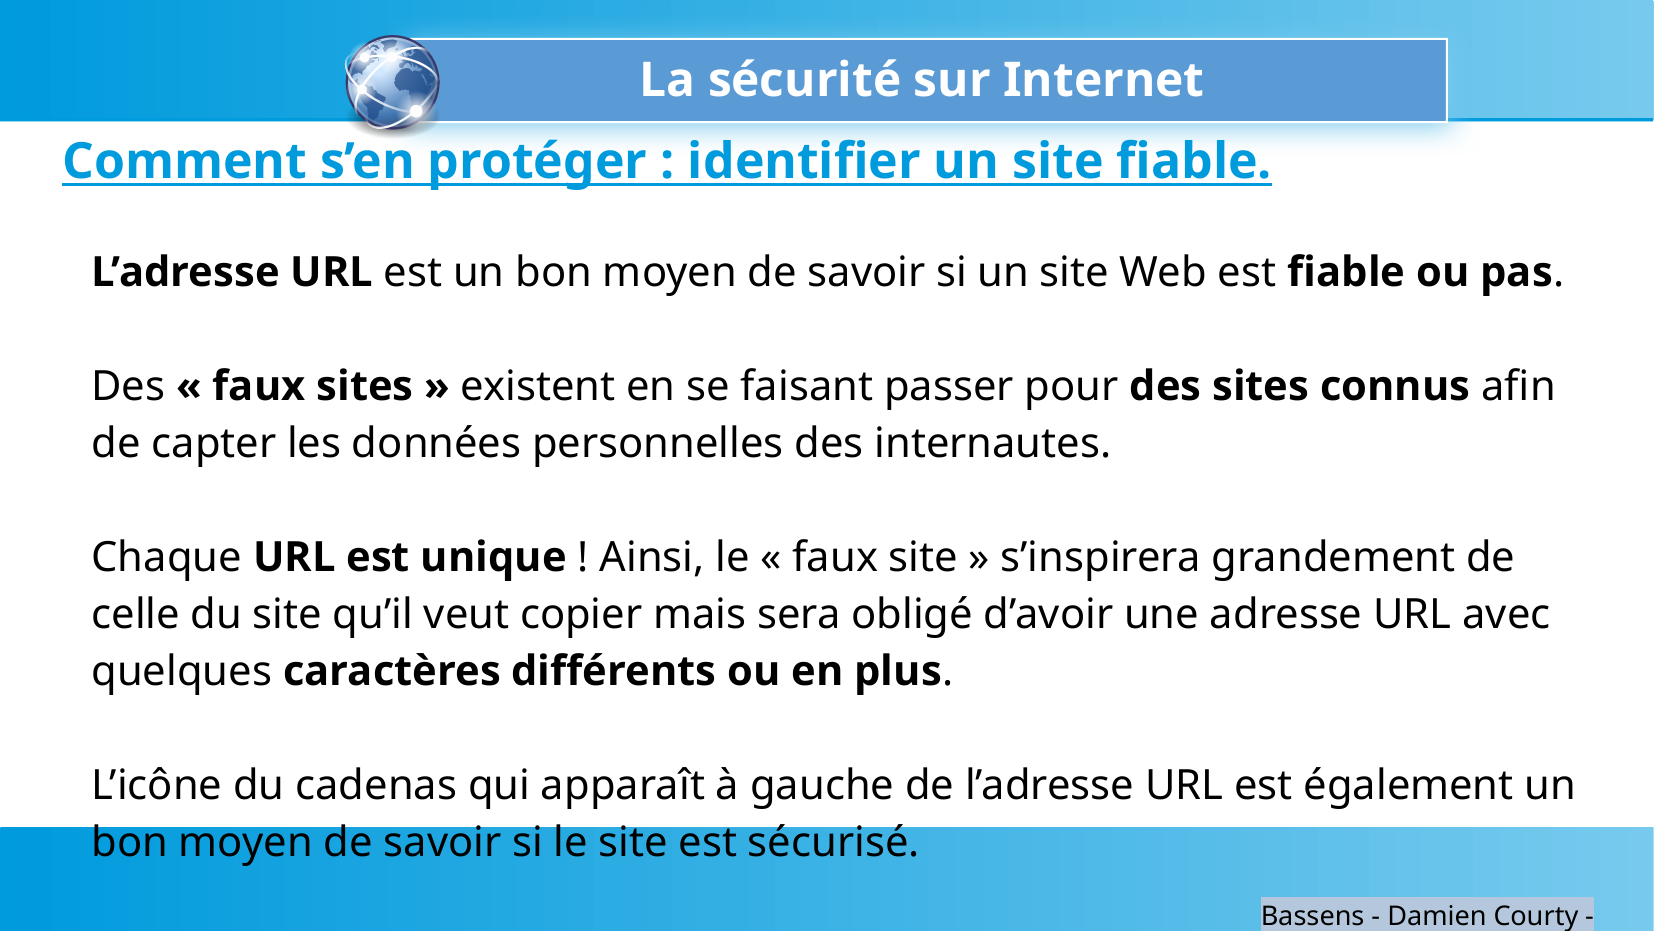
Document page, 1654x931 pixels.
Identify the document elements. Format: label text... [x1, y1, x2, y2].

text_box L’adresse URL est un bon moyen de savoir si un site Web est fiable ou pas. Des « faux sites » existent en se faisant passer pour des sites connus afin de capter les données personnelles des internautes. Chaque URL est unique ! Ainsi, le « faux site » s’inspirera grandement de celle du site qu’il veut copier mais sera obligé d’avoir une adresse URL avec quelques caractères différents ou en plus. L’icône du cadenas qui apparaît à gauche de l’adresse URL est également un bon moyen de savoir si le site est sécurisé. [76, 234, 1630, 789]
text_box Bassens - Damien Courty - 2024 [1246, 889, 1654, 931]
text_box Comment s’en protéger : identifier un site fiable. [47, 118, 1447, 293]
text_box La sécurité sur Internet [443, 38, 1447, 118]
picture [341, 35, 443, 140]
